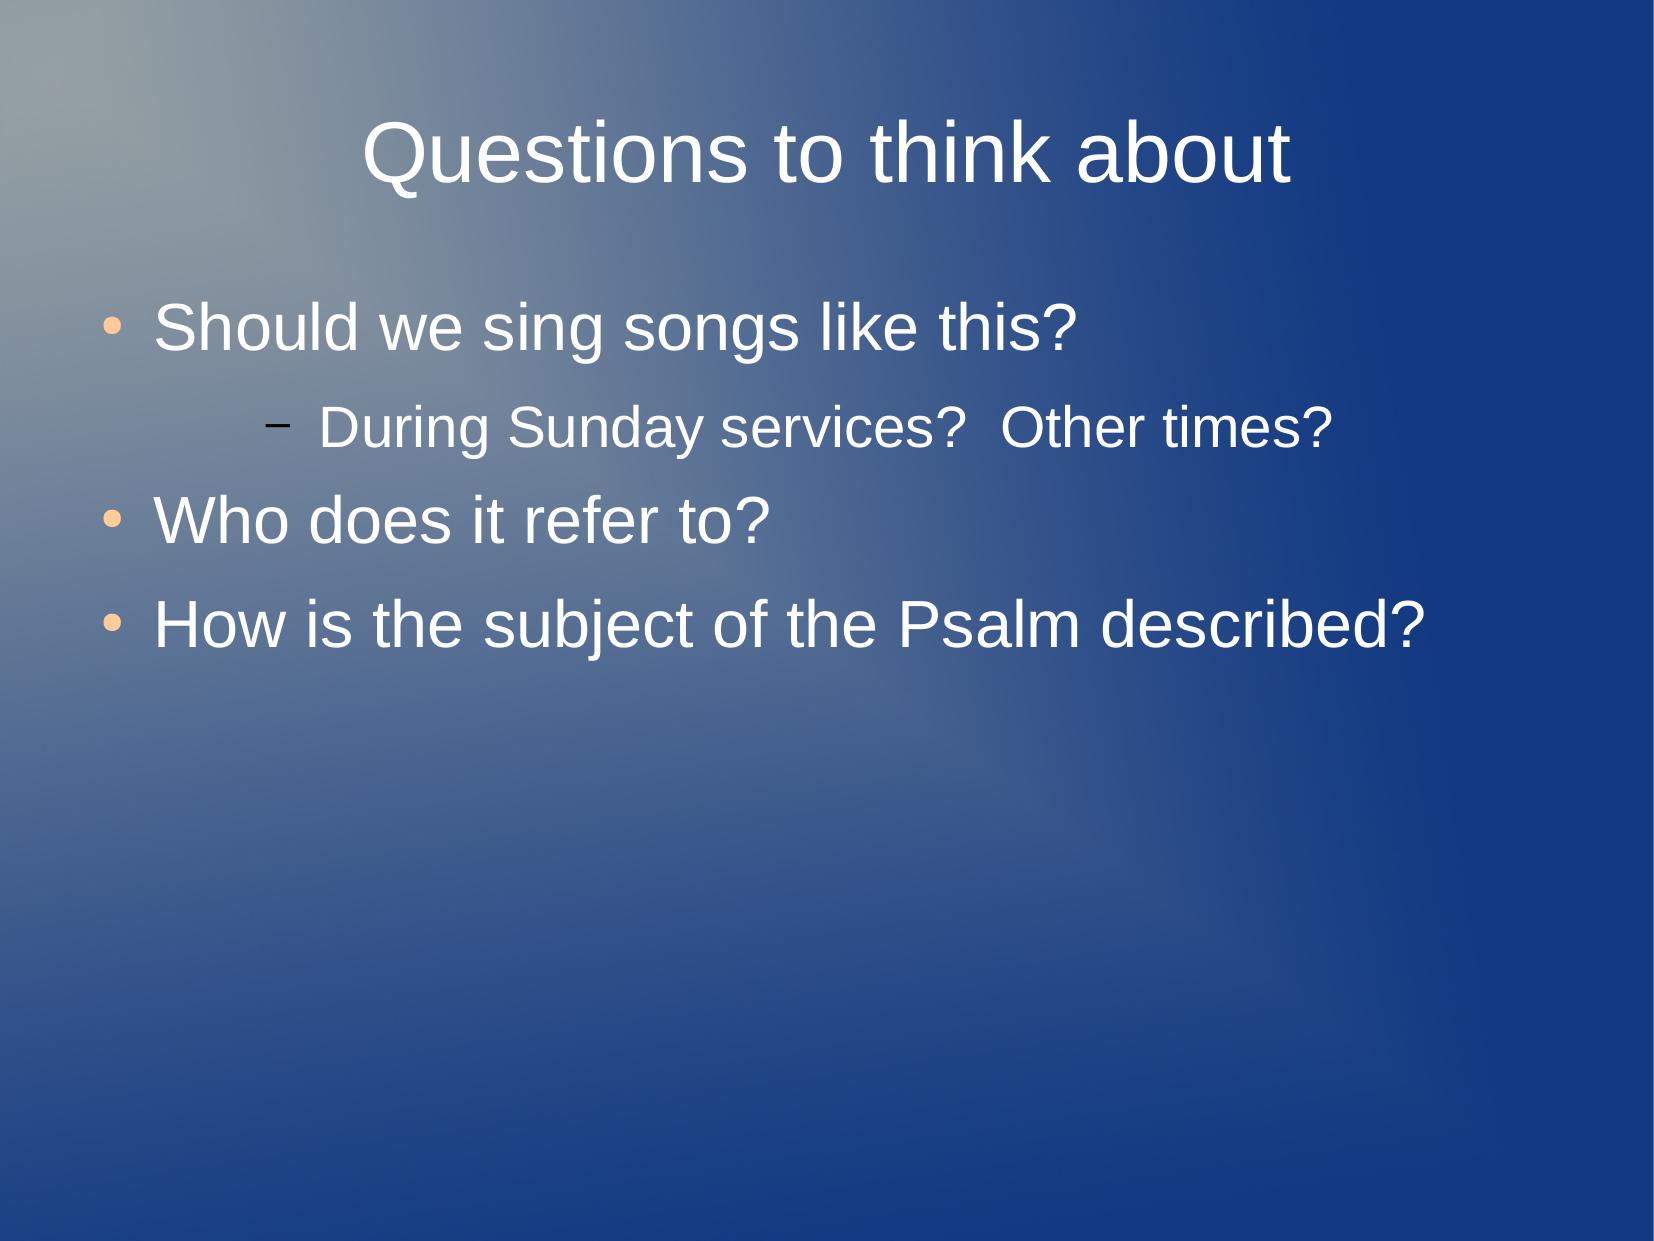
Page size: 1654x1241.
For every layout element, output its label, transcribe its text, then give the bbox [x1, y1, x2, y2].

picture [0, 0, 1654, 1241]
list Should we sing songs like this? During Sunday services? Other times? Who does it refer to? How is the subject of the Psalm described? [82, 290, 1571, 1141]
title Questions to think about [82, 49, 1571, 257]
